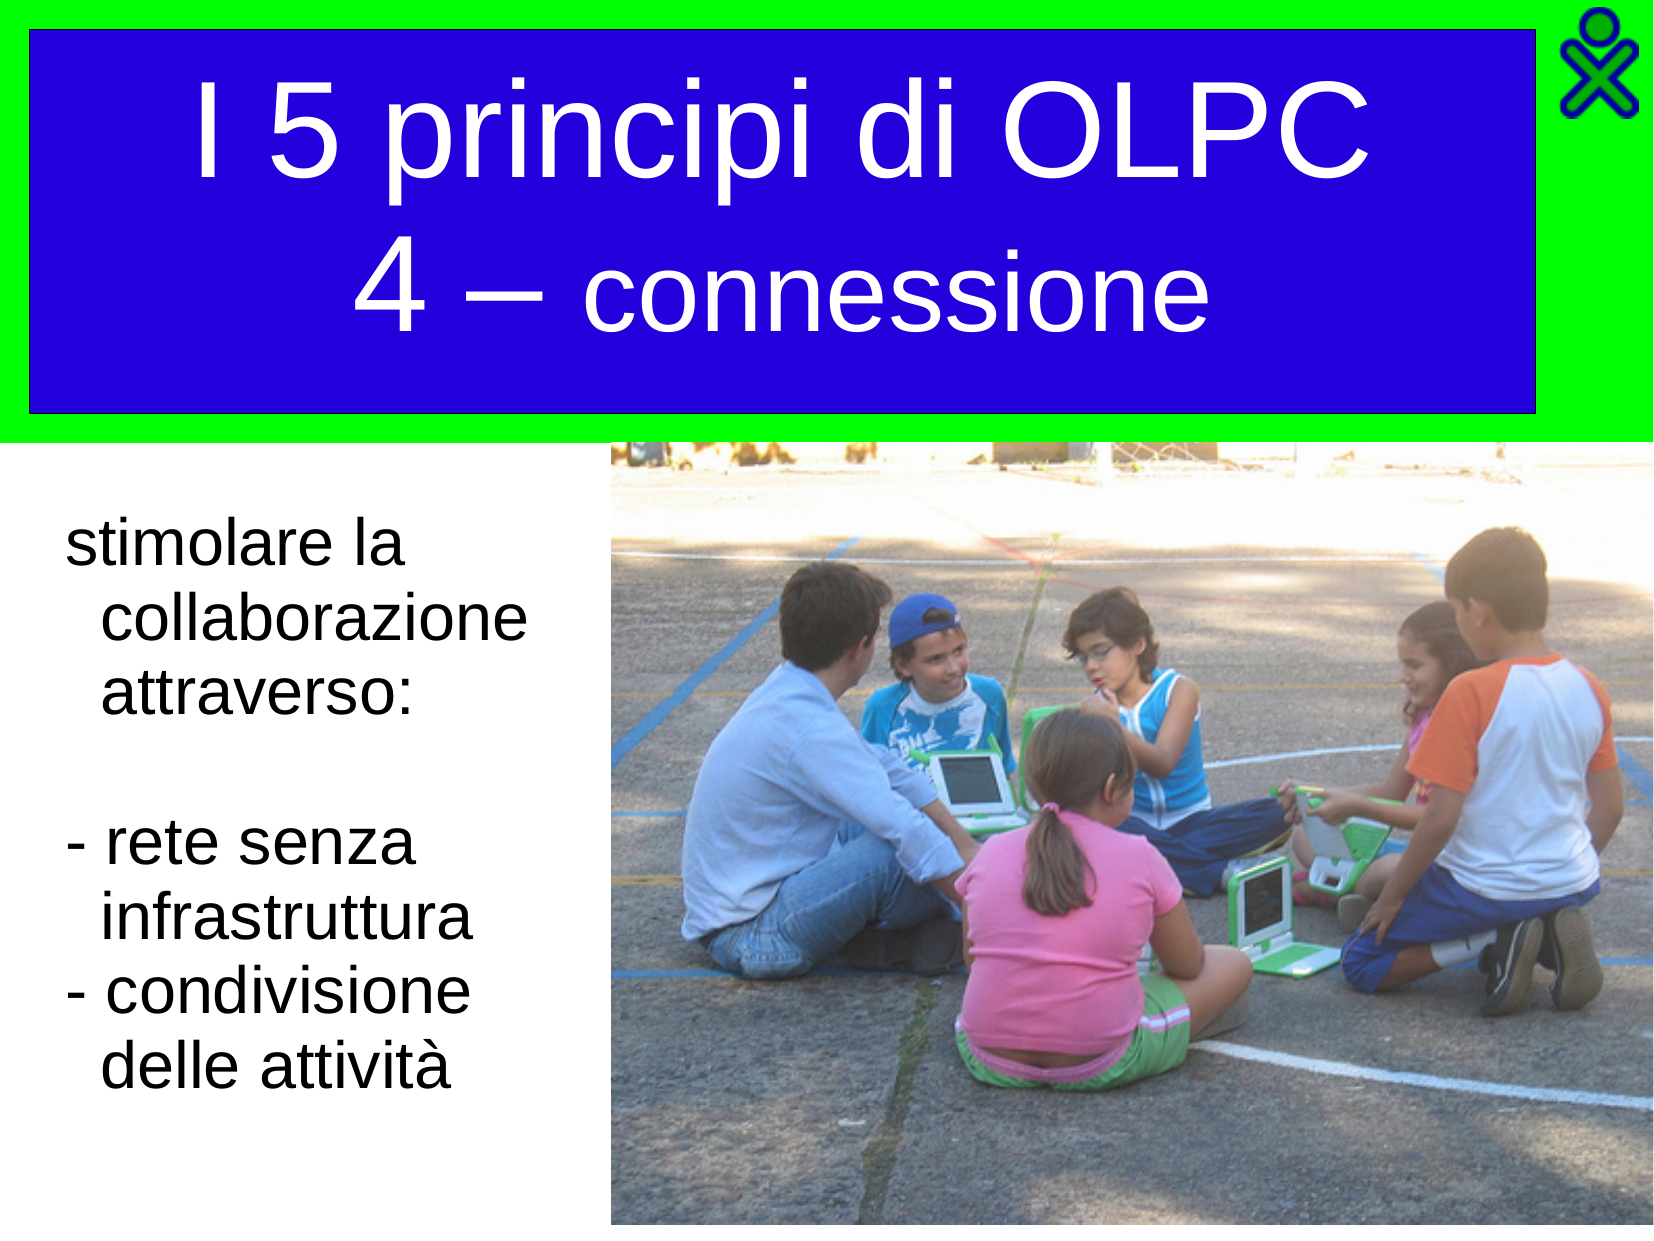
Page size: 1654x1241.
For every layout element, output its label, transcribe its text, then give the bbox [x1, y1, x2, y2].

subtitle stimolare la collaborazione attraverso: - rete senza infrastruttura - condivisione delle attività [29, 485, 591, 1123]
picture [611, 442, 1654, 1225]
title I 5 principi di OLPC 4 – connessione [59, 0, 1506, 414]
picture [1559, 7, 1639, 119]
